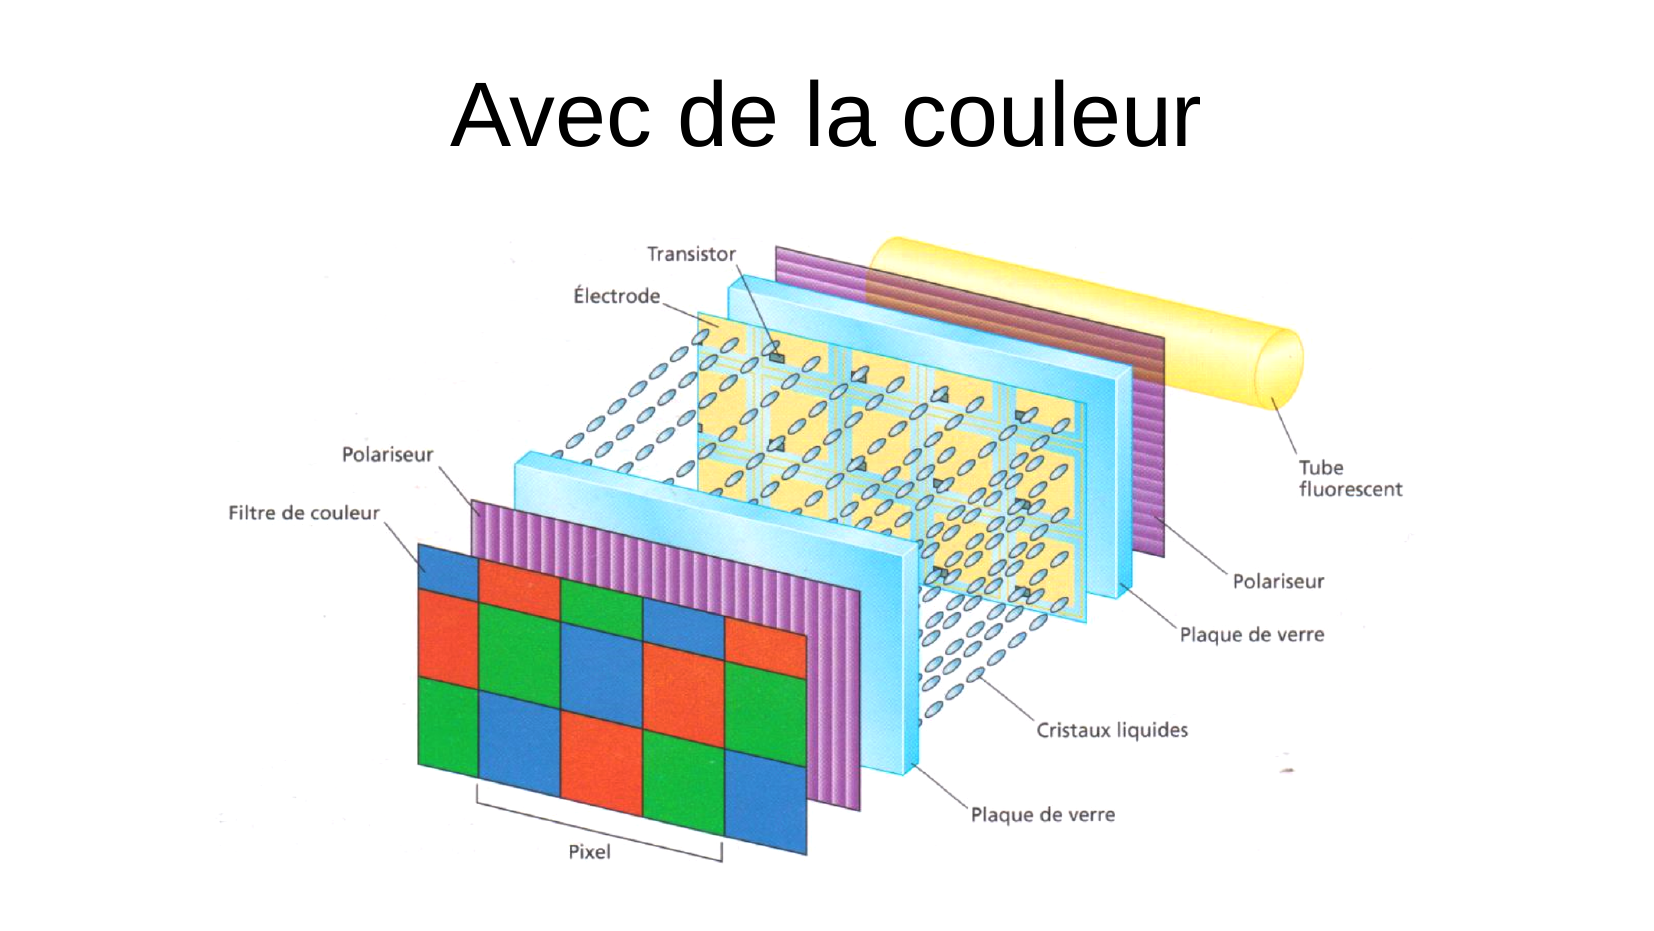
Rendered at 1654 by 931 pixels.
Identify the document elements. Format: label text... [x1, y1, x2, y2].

title Avec de la couleur [82, 37, 1571, 193]
picture [200, 194, 1460, 875]
